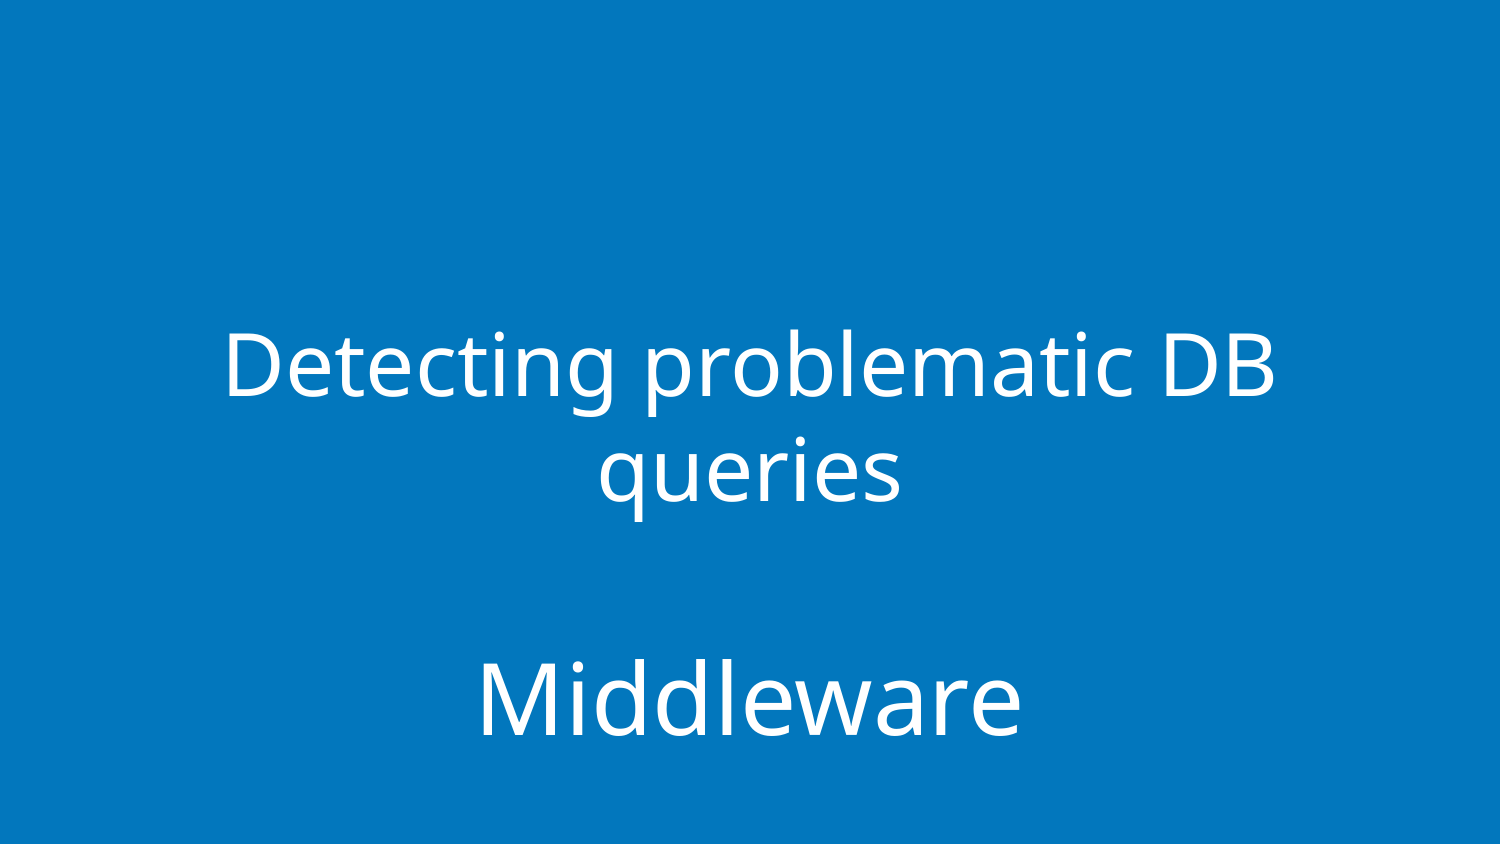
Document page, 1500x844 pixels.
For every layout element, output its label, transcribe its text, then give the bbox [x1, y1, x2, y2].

title Detecting problematic DB queries [75, 58, 1425, 568]
text_box Middleware [75, 568, 1425, 771]
